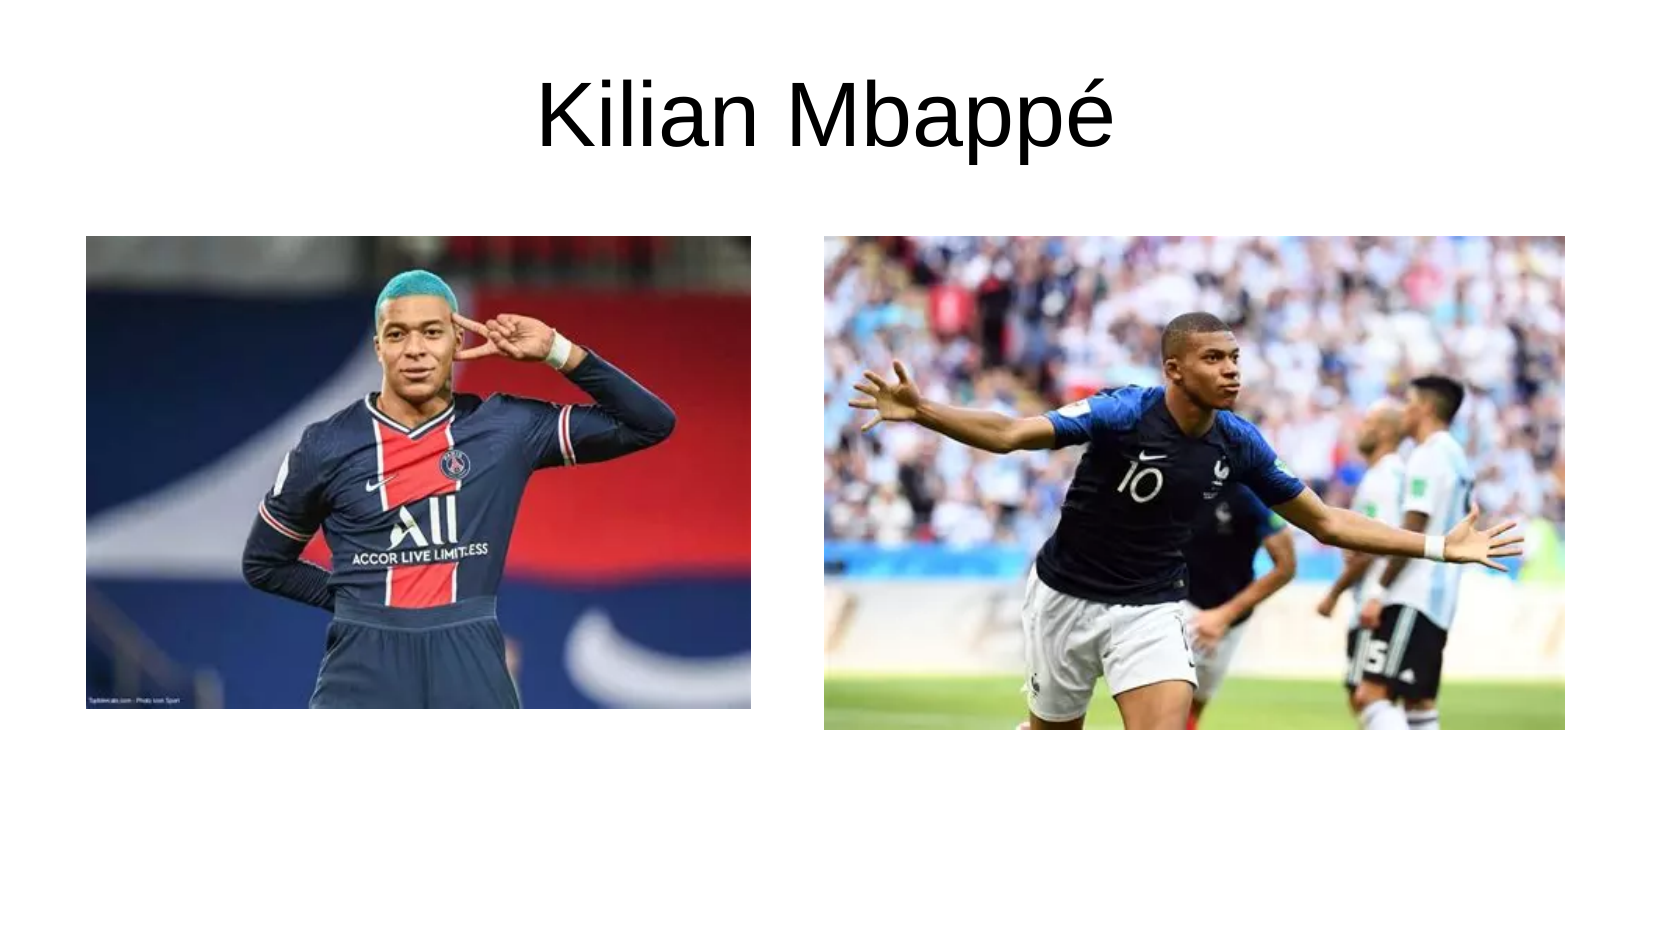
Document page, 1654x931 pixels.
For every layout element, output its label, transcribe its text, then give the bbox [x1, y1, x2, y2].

picture [86, 236, 751, 709]
title Kilian Mbappé [82, 37, 1571, 193]
picture [824, 236, 1565, 730]
